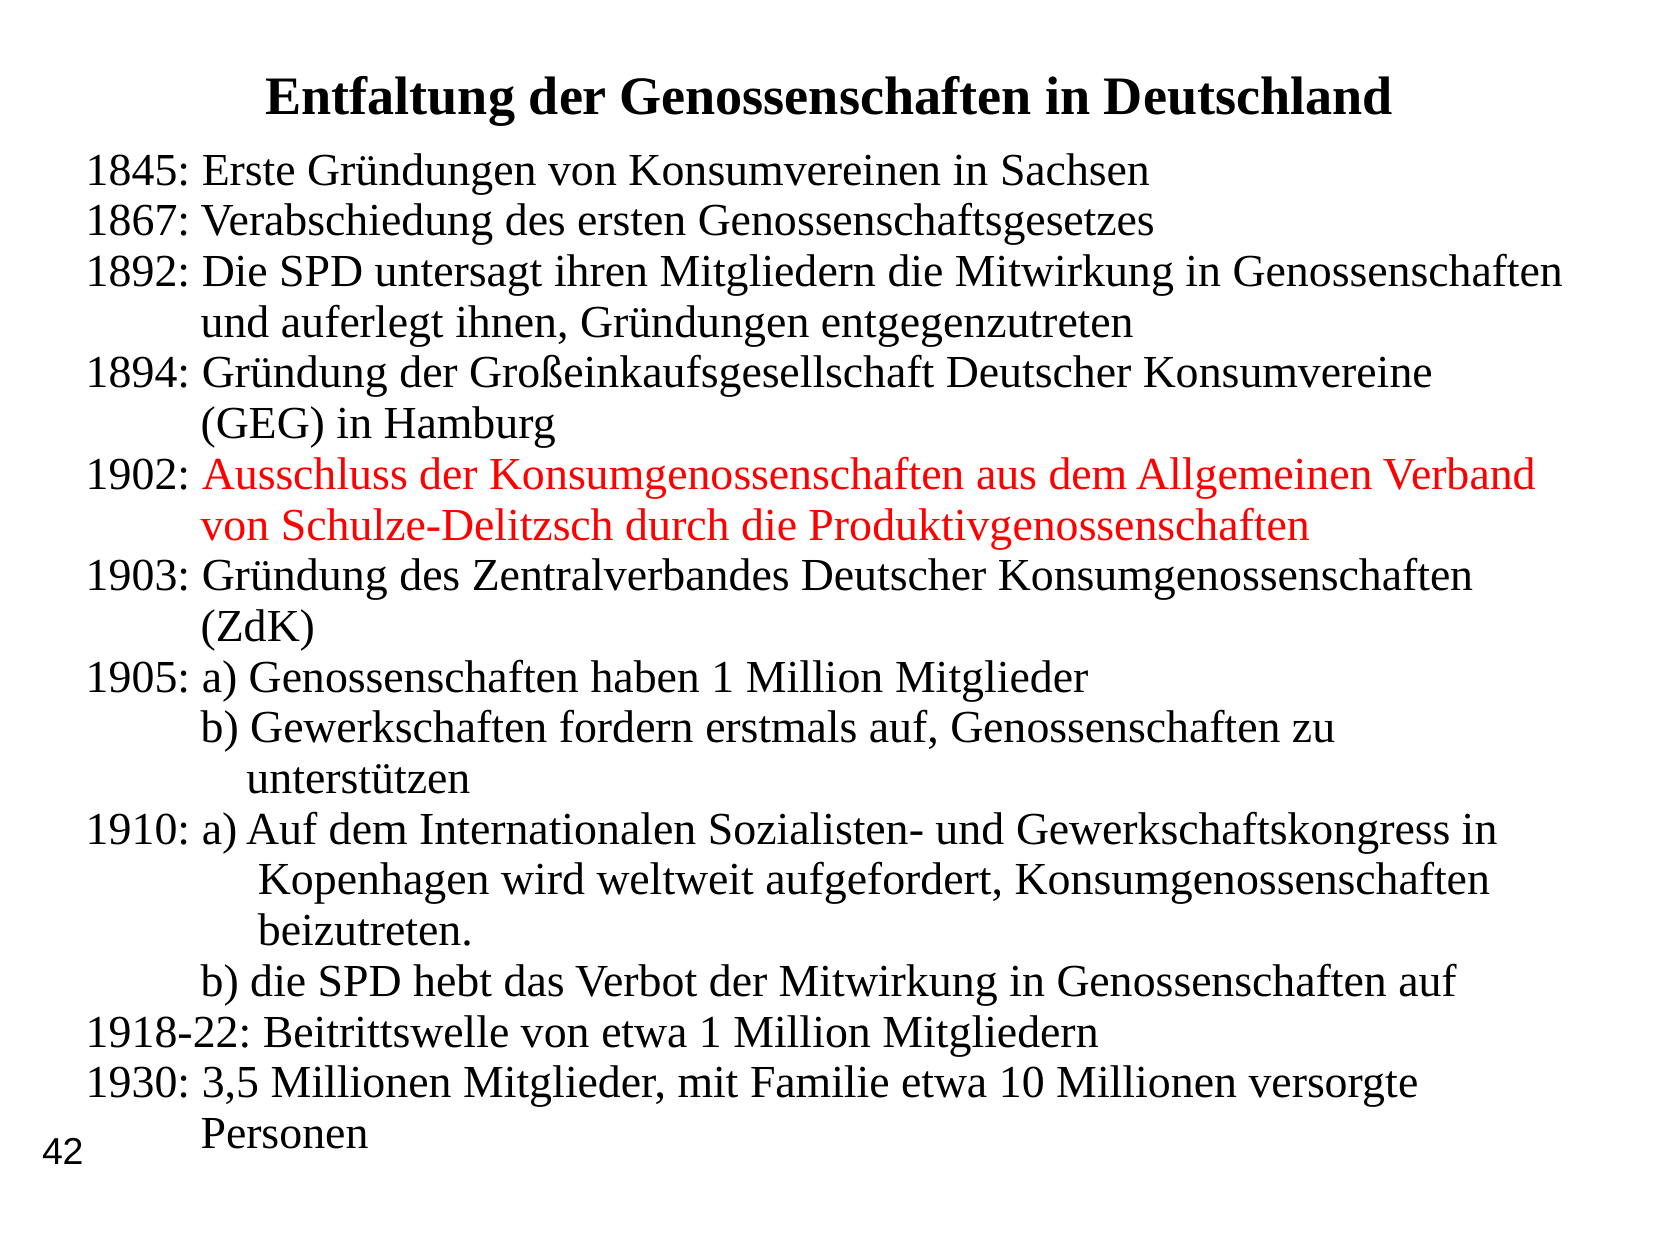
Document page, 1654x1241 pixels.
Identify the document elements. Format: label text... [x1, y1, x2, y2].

text_box Entfaltung der Genossenschaften in Deutschland 1845: Erste Gründungen von Konsumvereinen in Sachsen 1867: Verabschiedung des ersten Genossenschaftsgesetzes 1892: Die SPD untersagt ihren Mitgliedern die Mitwirkung in Genossenschaften und auferlegt ihnen, Gründungen entgegenzutreten 1894: Gründung der Großeinkaufsgesellschaft Deutscher Konsumvereine (GEG) in Hamburg 1902: Ausschluss der Konsumgenossenschaften aus dem Allgemeinen Verband von Schulze-Delitzsch durch die Produktivgenossenschaften 1903: Gründung des Zentralverbandes Deutscher Konsumgenossenschaften (ZdK) 1905: a) Genossenschaften haben 1 Million Mitglieder b) Gewerkschaften fordern erstmals auf, Genossenschaften zu unterstützen 1910: a) Auf dem Internationalen Sozialisten- und Gewerkschaftskongress in Kopenhagen wird weltweit aufgefordert, Konsumgenossenschaften beizutreten. b) die SPD hebt das Verbot der Mitwirkung in Genossenschaften auf 1918-22: Beitrittswelle von etwa 1 Million Mitgliedern 1930: 3,5 Millionen Mitglieder, mit Familie etwa 10 Millionen versorgte Personen [70, 59, 1589, 1167]
text_box <Nummer> [27, 1122, 245, 1193]
